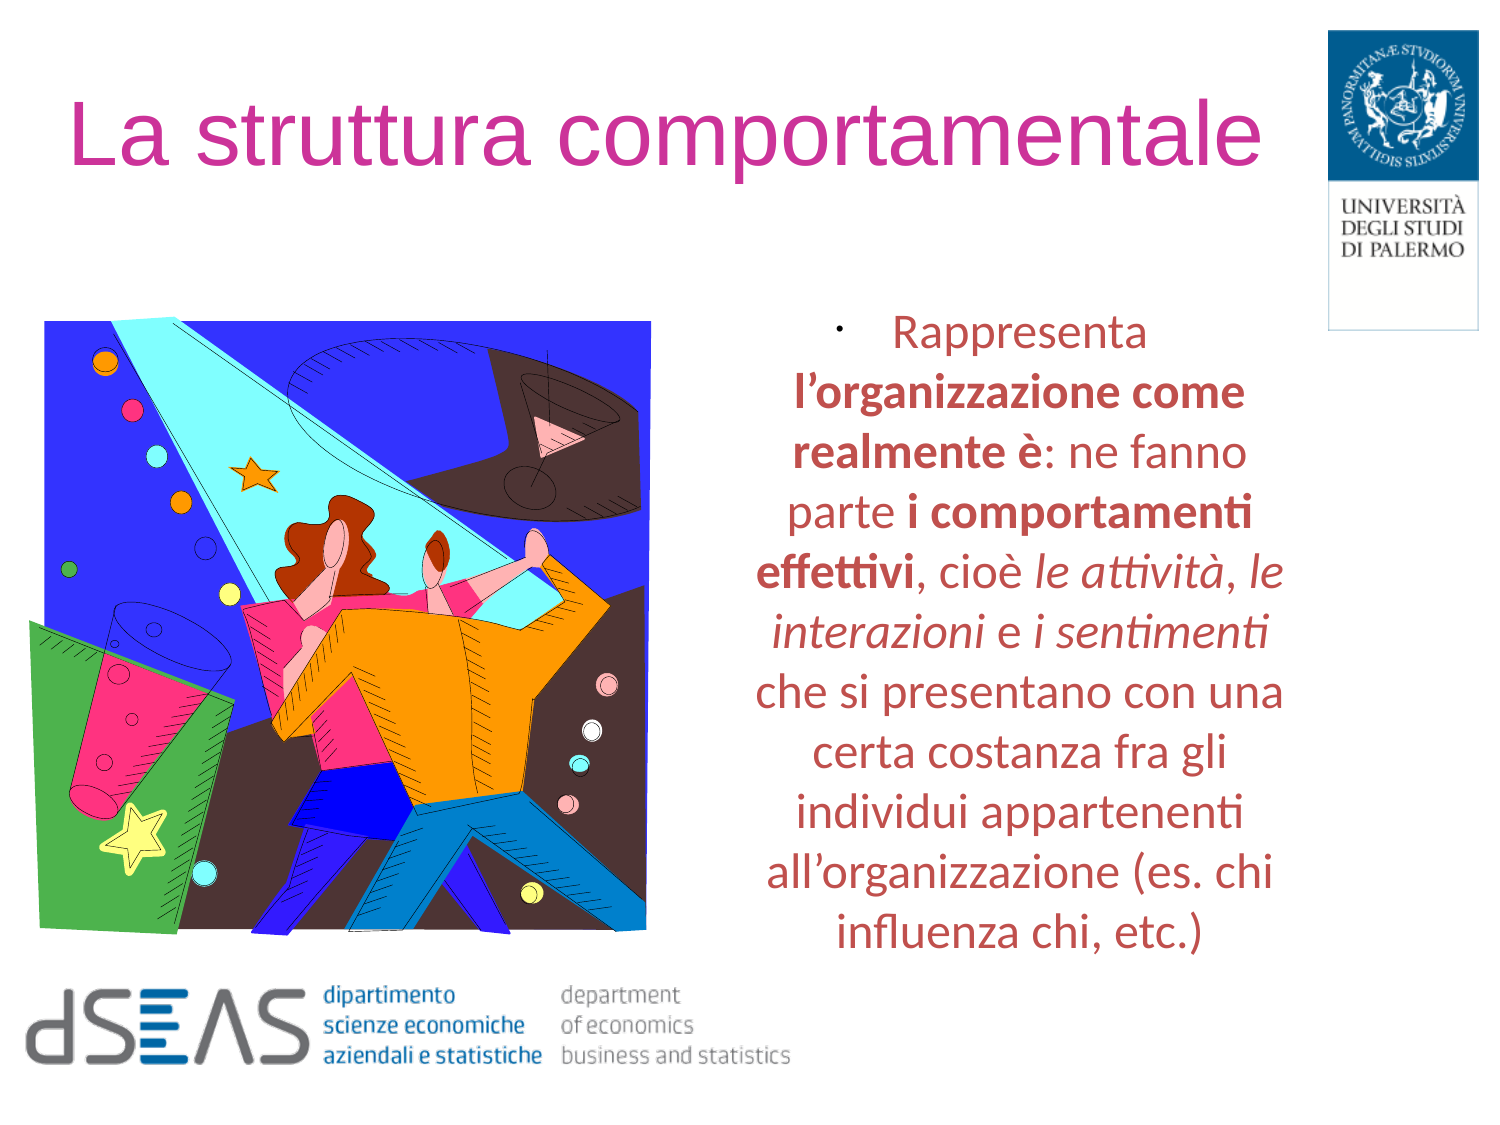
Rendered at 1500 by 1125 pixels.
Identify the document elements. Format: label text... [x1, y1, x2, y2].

title La struttura comportamentale [29, 66, 1305, 254]
text_box Rappresenta l’organizzazione come realmente è: ne fanno parte i comportamenti effettivi, cioè le attività, le interazioni e i sentimenti che si presentano con una certa costanza fra gli individui appartenenti all’organizzazione (es. chi influenza chi, etc.) [679, 291, 1305, 967]
picture [1328, 30, 1479, 331]
picture [3, 316, 821, 1125]
